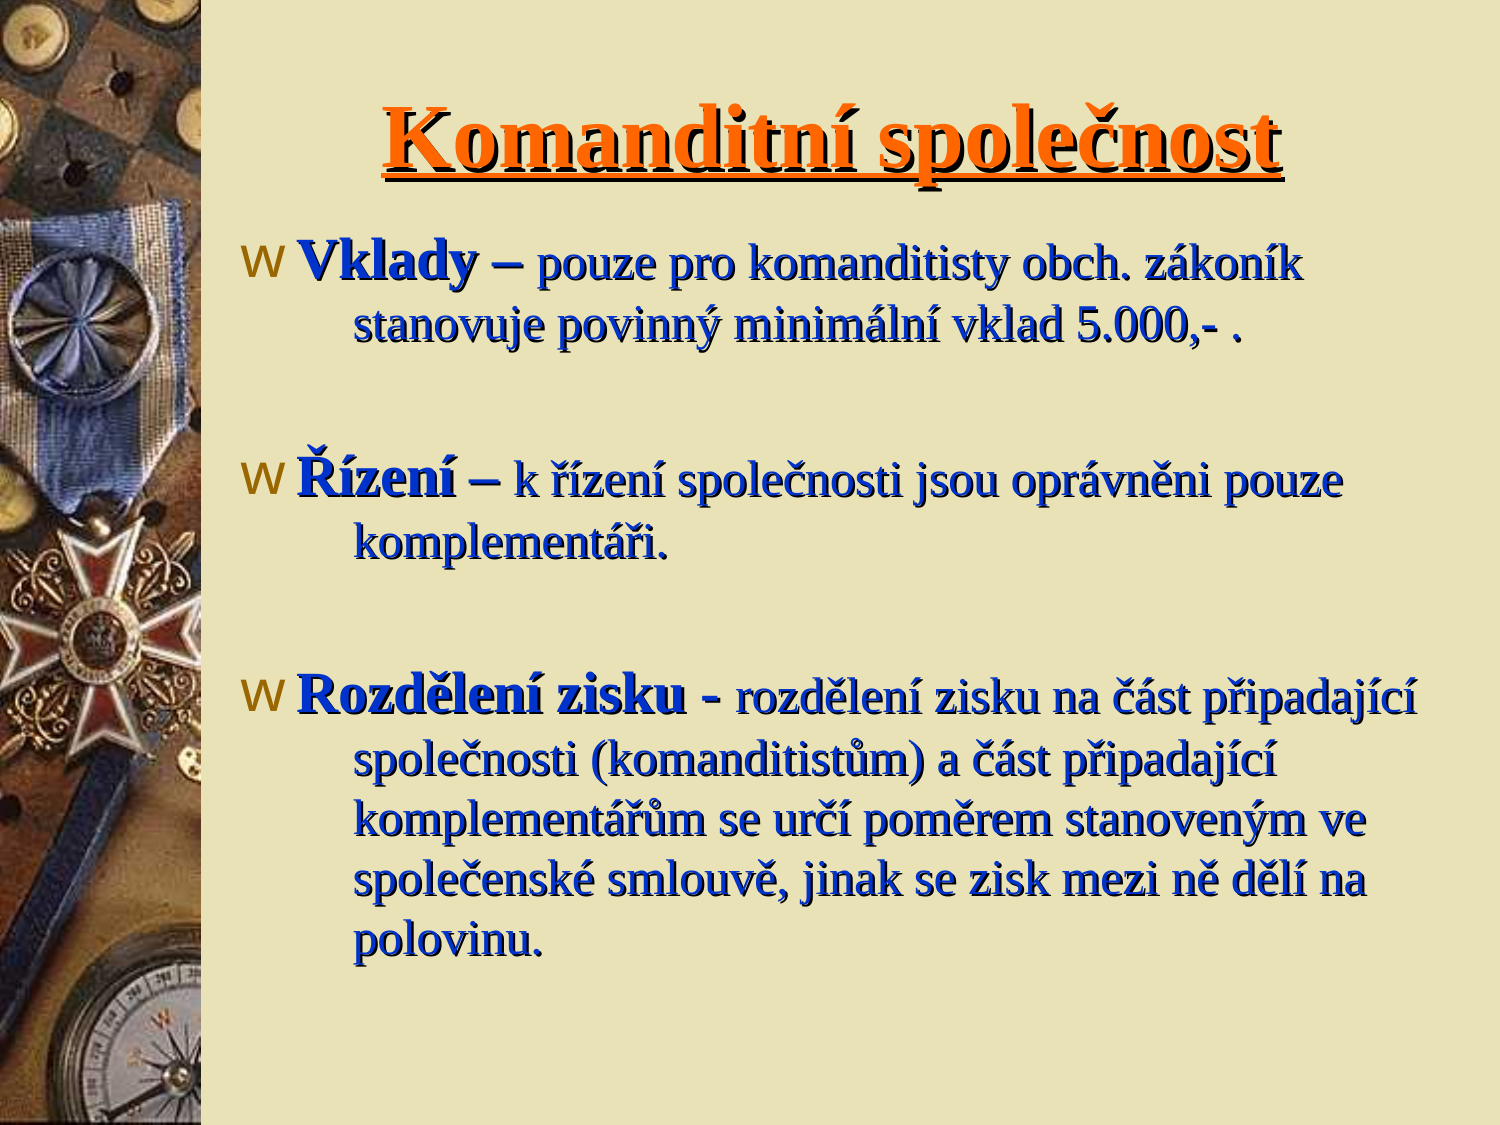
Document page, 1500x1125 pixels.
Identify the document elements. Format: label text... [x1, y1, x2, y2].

title Komanditní společnost [212, 37, 1450, 225]
list Vklady – pouze pro komanditisty obch. zákoník stanovuje povinný minimální vklad 5.000,- . Řízení – k řízení společnosti jsou oprávněni pouze komplementáři. Rozdělení zisku - rozdělení zisku na část připadající společnosti (komanditistům) a část připadající komplementářům se určí poměrem stanoveným ve společenské smlouvě, jinak se zisk mezi ně dělí na polovinu. [225, 212, 1476, 1000]
picture [0, 0, 201, 1125]
